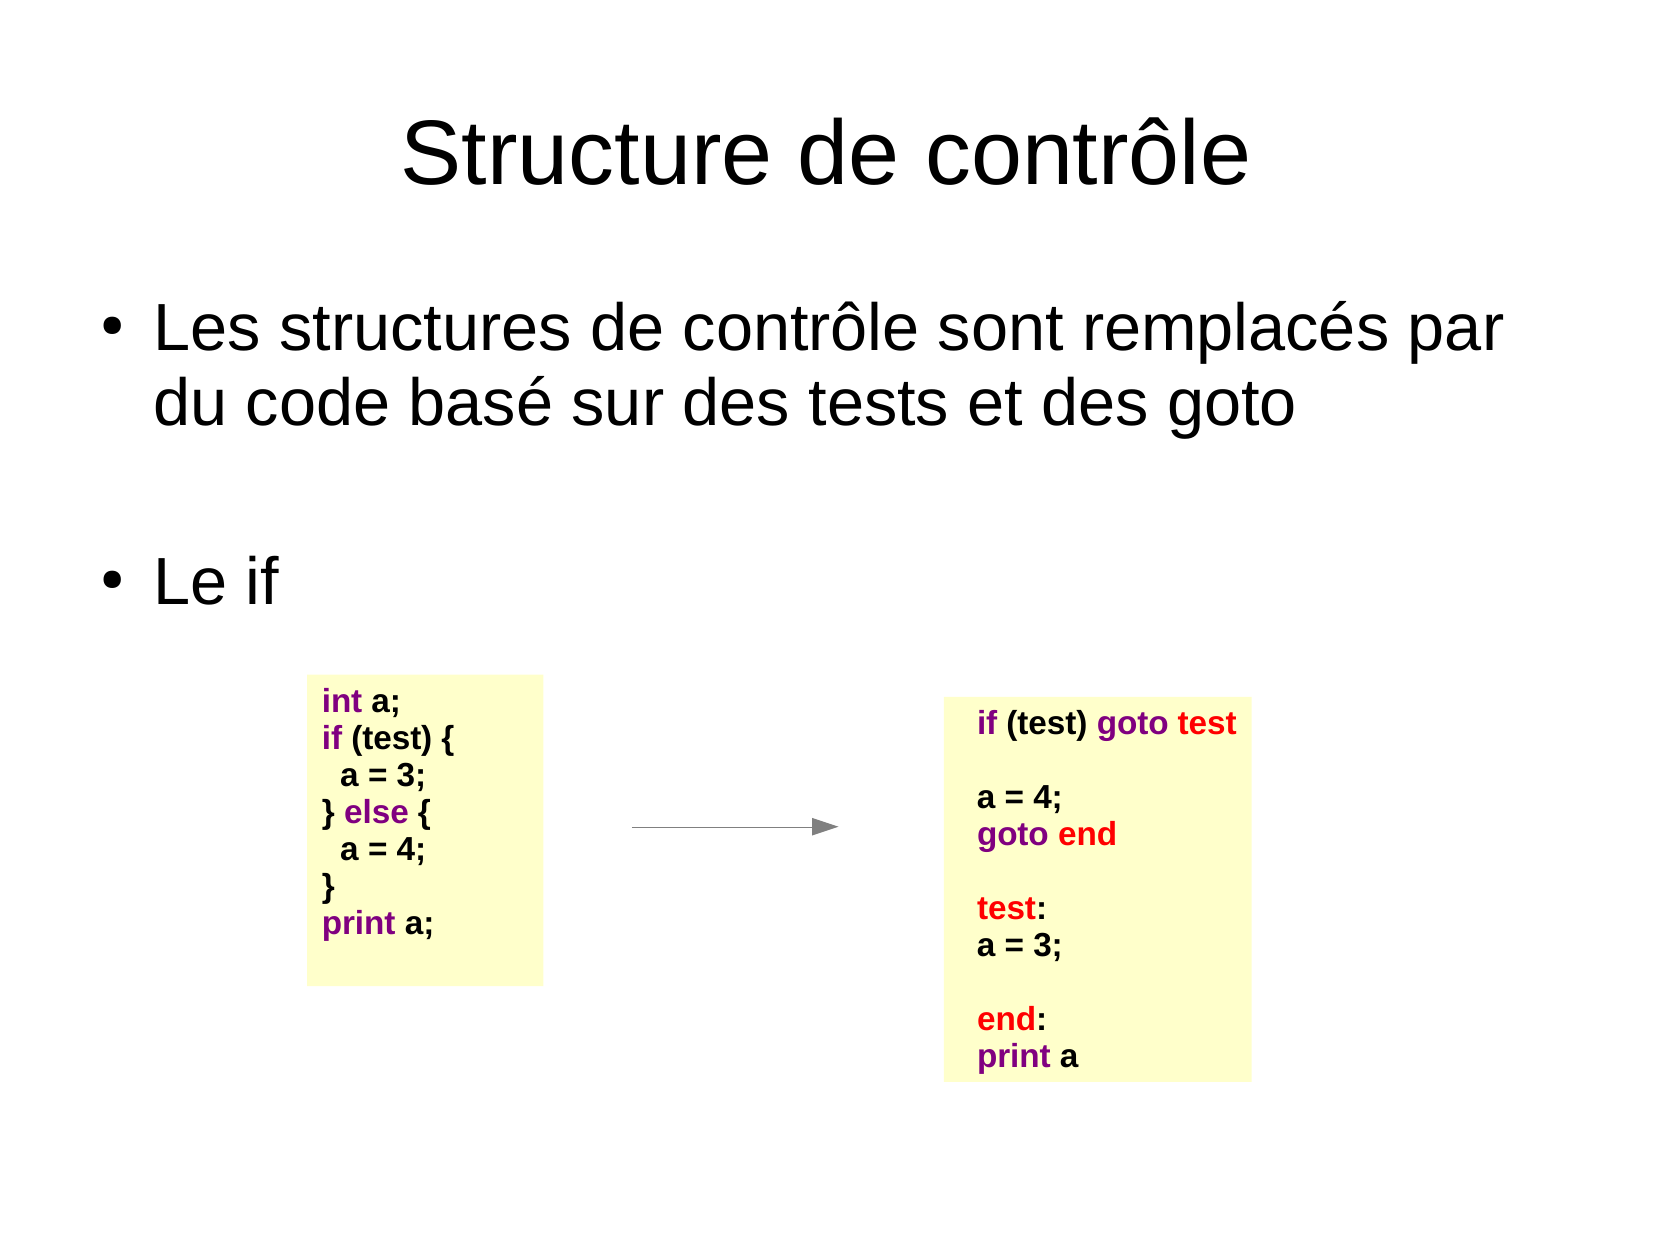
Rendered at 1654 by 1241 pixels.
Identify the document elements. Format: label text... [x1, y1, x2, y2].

title Structure de contrôle [82, 56, 1571, 250]
text_box int a; if (test) { a = 3; } else { a = 4; } print a; [307, 674, 544, 987]
list Les structures de contrôle sont remplacés par du code basé sur des tests et des goto Le if [82, 290, 1571, 619]
text_box if (test) goto test a = 4; goto end test: a = 3; end: print a [943, 696, 1252, 1082]
